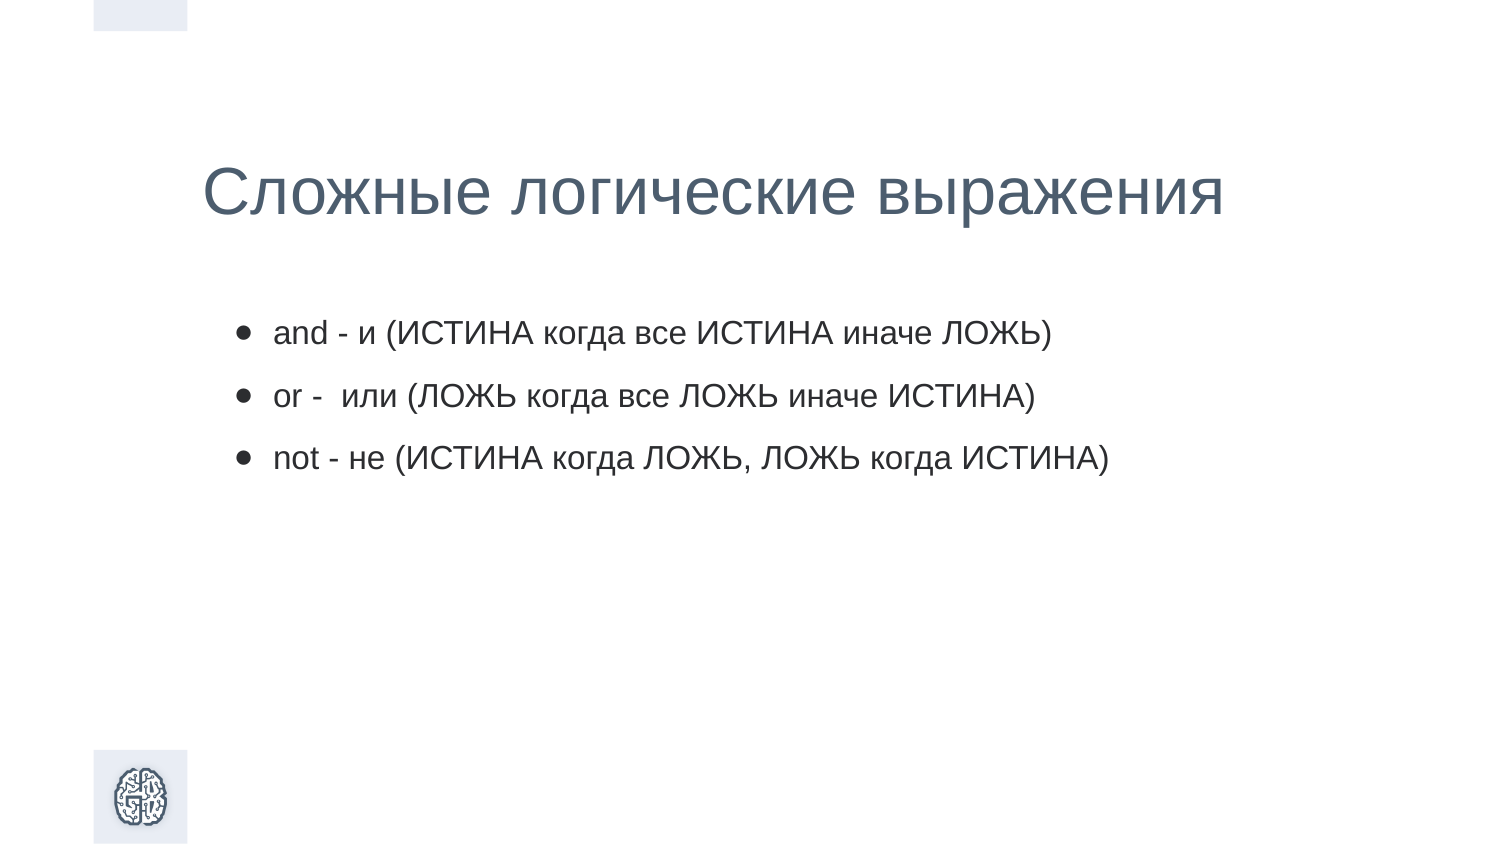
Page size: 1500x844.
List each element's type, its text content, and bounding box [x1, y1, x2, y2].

picture [106, 760, 175, 834]
text_box not - не (ИСТИНА когда ЛОЖЬ, ЛОЖЬ когда ИСТИНА) [187, 409, 1312, 483]
text_box Сложные логические выражения [187, 93, 1312, 282]
text_box or - или (ЛОЖЬ когда все ЛОЖЬ иначе ИСТИНА) [187, 358, 1312, 409]
text_box and - и (ИСТИНА когда все ИСТИНА иначе ЛОЖЬ) [187, 284, 1312, 358]
